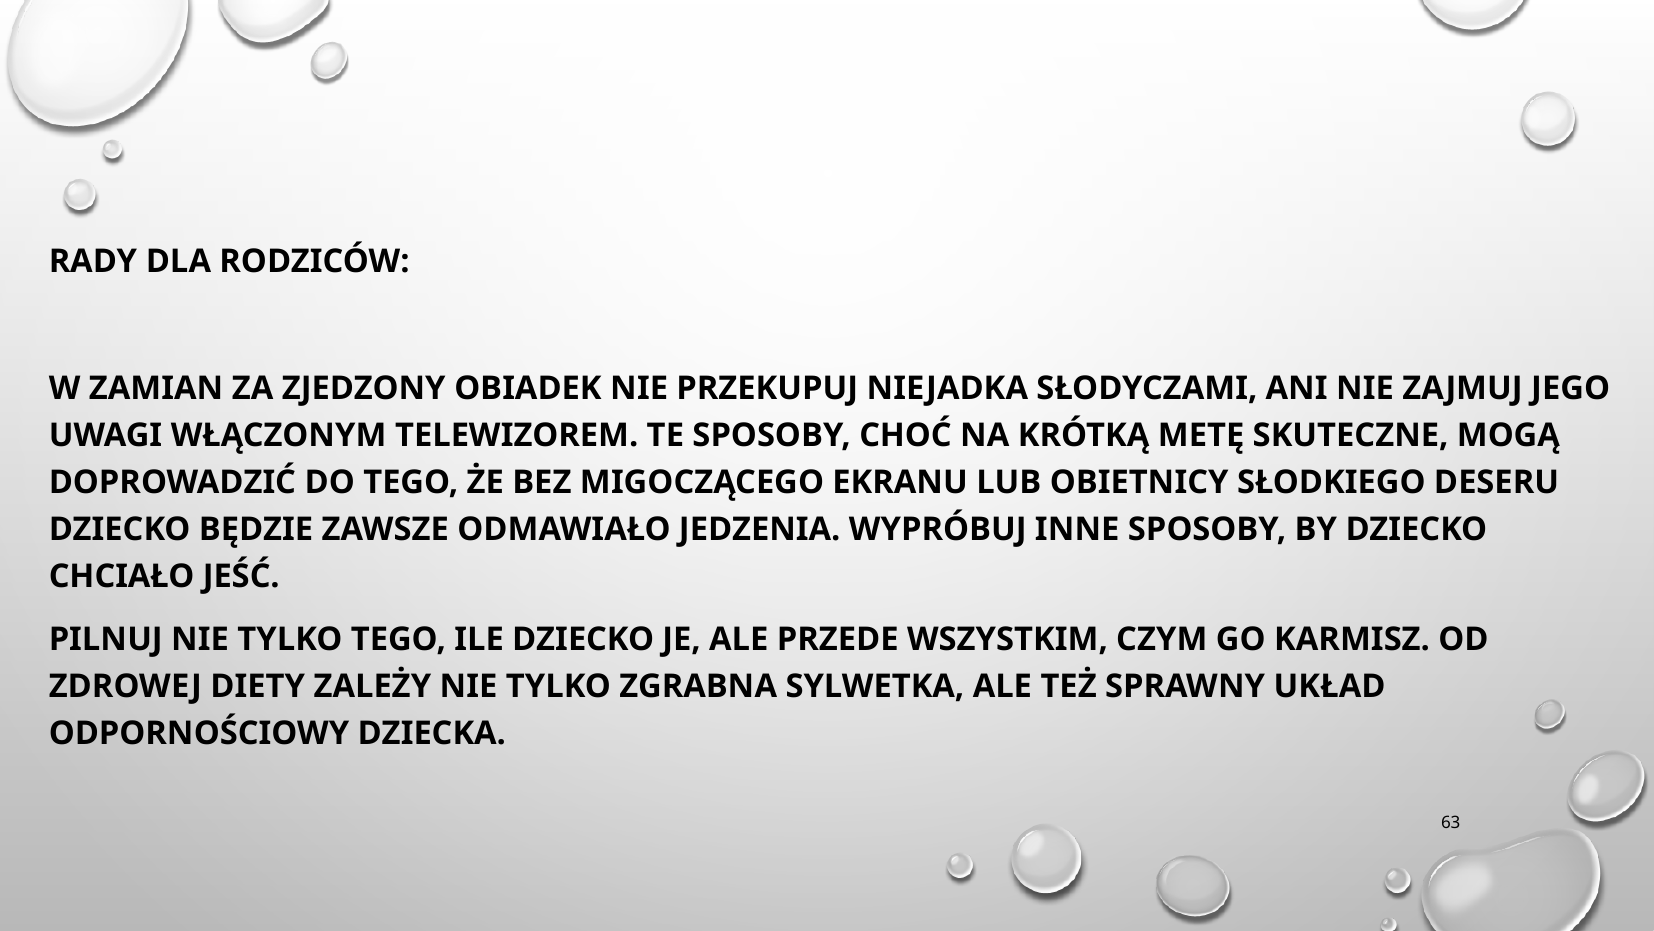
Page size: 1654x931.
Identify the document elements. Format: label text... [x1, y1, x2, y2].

text_box [1426, 798, 1530, 848]
list Rady dla rodziców: W zamian za zjedzony obiadek nie przekupuj niejadka słodyczami, ani nie zajmuj jego uwagi włączonym telewizorem. Te sposoby, choć na krótką metę skuteczne, mogą doprowadzić do tego, że bez migoczącego ekranu lub obietnicy słodkiego deseru dziecko będzie zawsze odmawiało jedzenia. Wypróbuj inne sposoby, by dziecko chciało jeść. Pilnuj nie tylko tego, ile dziecko je, ale przede wszystkim, czym go karmisz. Od zdrowej diety zależy nie tylko zgrabna sylwetka, ale też sprawny układ odpornościowy dziecka. [33, 224, 1654, 764]
